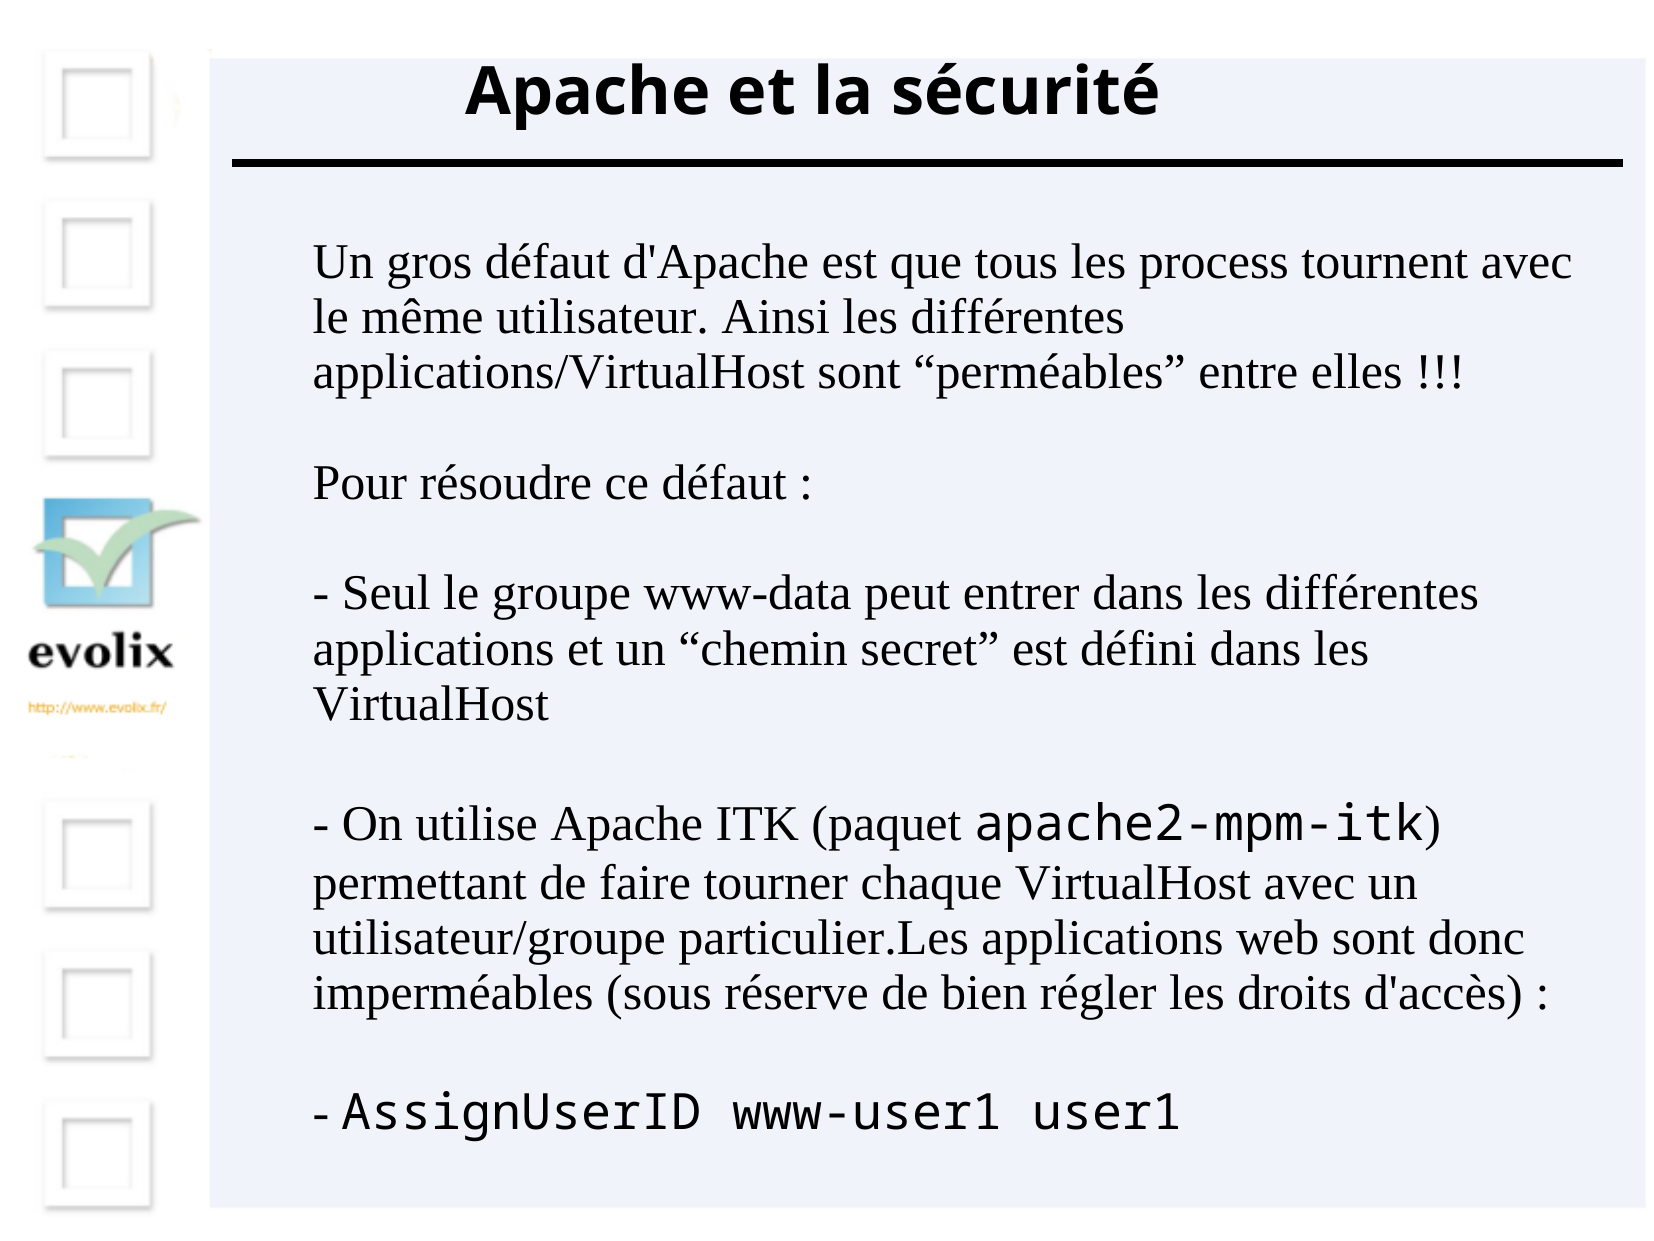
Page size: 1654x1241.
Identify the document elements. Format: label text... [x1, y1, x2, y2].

subtitle Un gros défaut d'Apache est que tous les process tournent avec le même utilisateur. Ainsi les différentes applications/VirtualHost sont “perméables” entre elles !!! Pour résoudre ce défaut : - Seul le groupe www-data peut entrer dans les différentes applications et un “chemin secret” est défini dans les VirtualHost - On utilise Apache ITK (paquet apache2-mpm-itk) permettant de faire tourner chaque VirtualHost avec un utilisateur/groupe particulier.Les applications web sont donc imperméables (sous réserve de bien régler les droits d'accès) : - AssignUserID www-user1 user1 [312, 205, 1586, 1173]
title Apache et la sécurité [22, 27, 1604, 151]
picture [0, 49, 1654, 1218]
